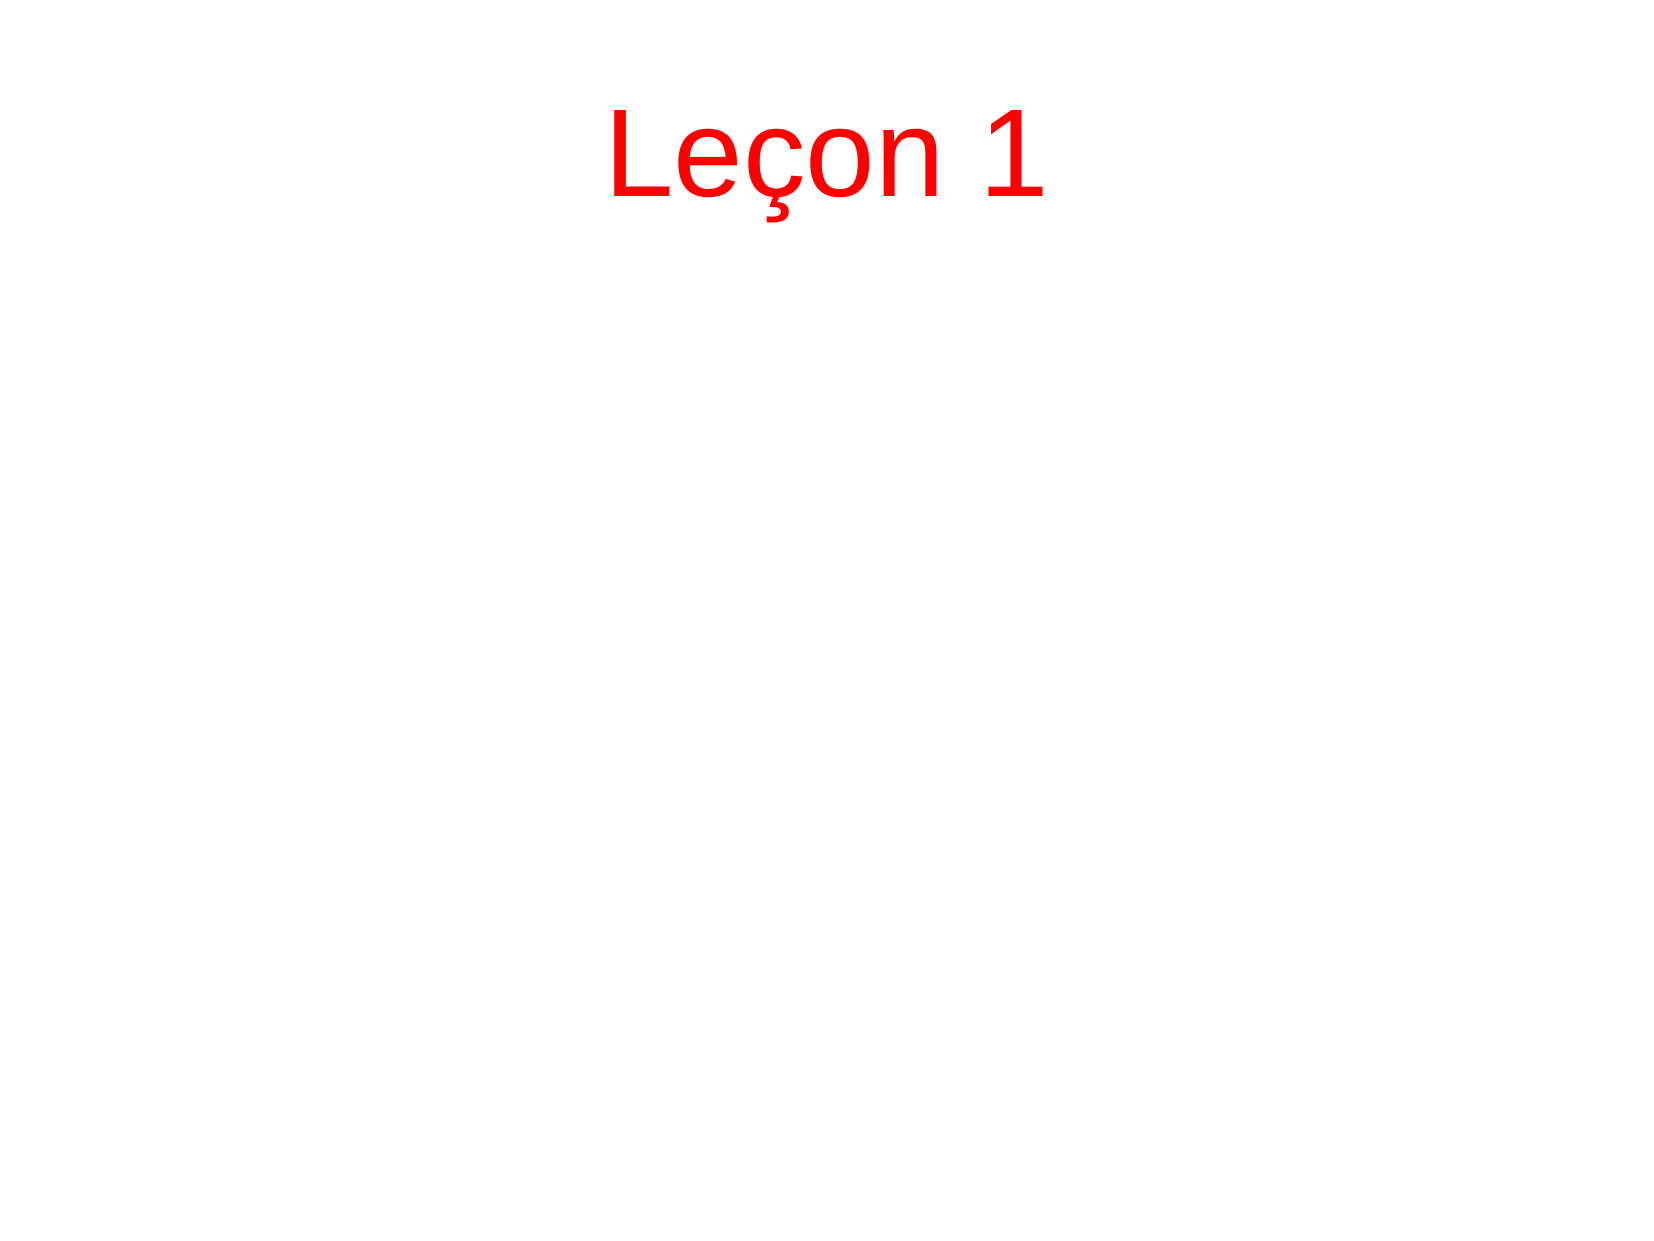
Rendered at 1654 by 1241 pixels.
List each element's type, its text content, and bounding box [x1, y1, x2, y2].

title Leçon 1 [82, 49, 1571, 257]
